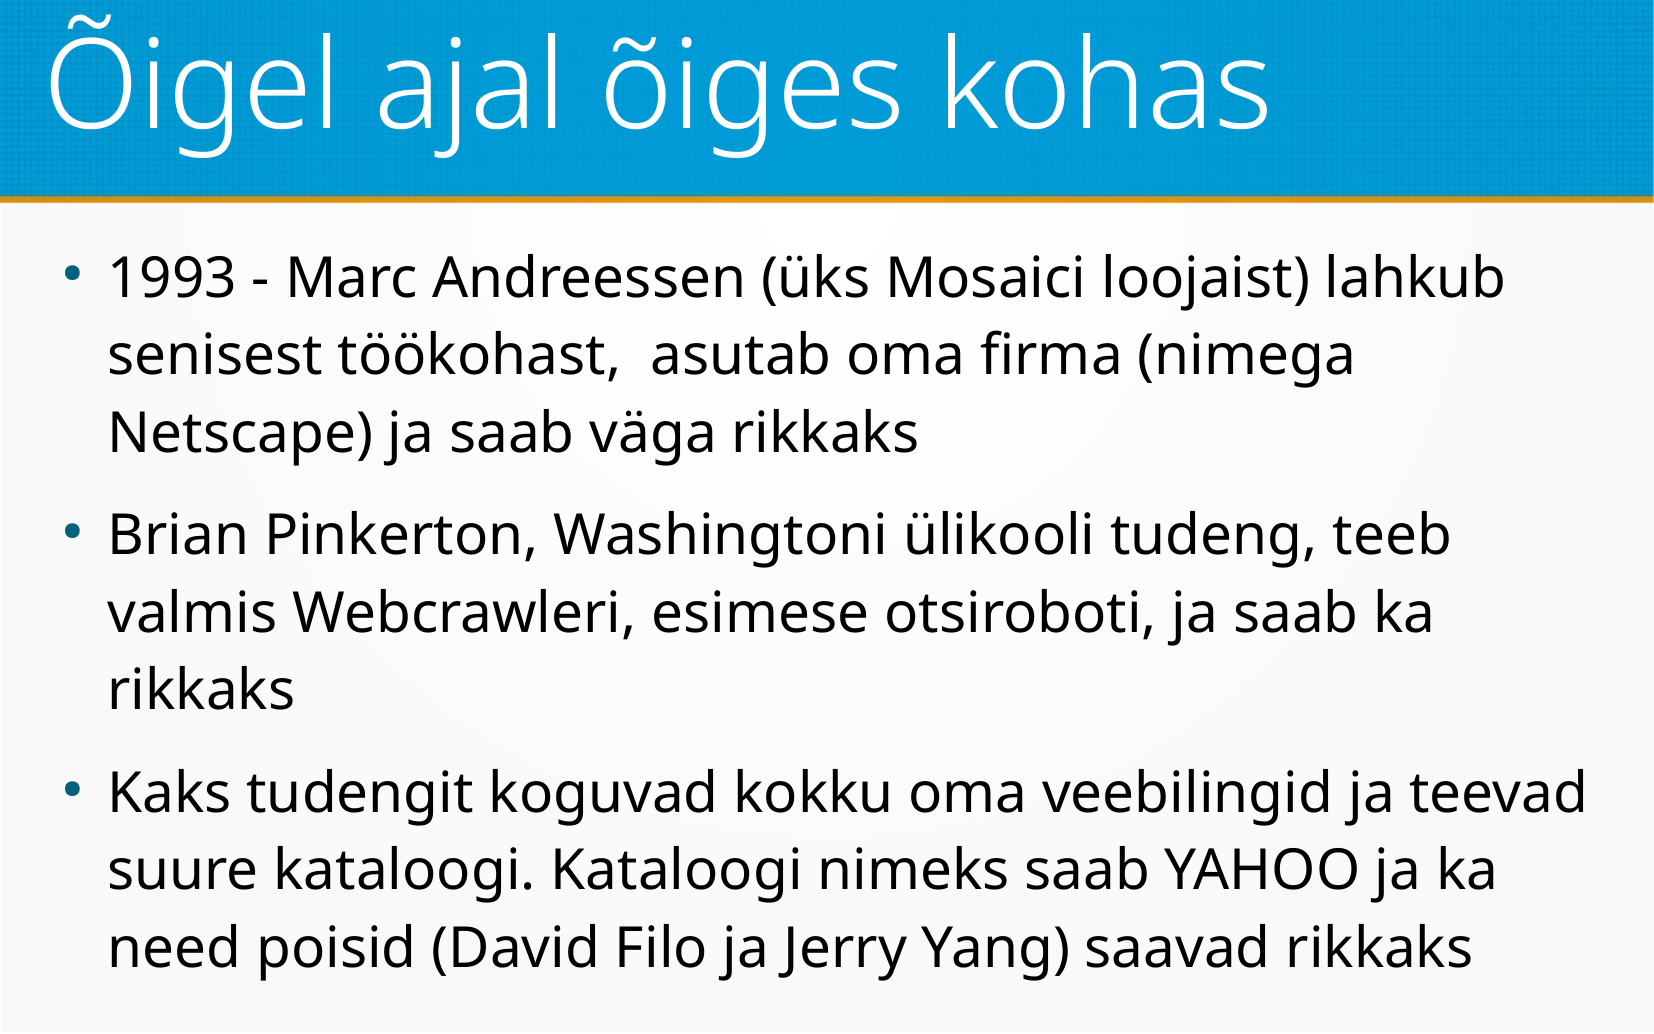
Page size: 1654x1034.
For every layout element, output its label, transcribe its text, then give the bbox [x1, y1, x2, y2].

title Õigel ajal õiges kohas [43, 0, 1619, 166]
list 1993 - Marc Andreessen (üks Mosaici loojaist) lahkub senisest töökohast, asutab oma firma (nimega Netscape) ja saab väga rikkaks Brian Pinkerton, Washingtoni ülikooli tudeng, teeb valmis Webcrawleri, esimese otsiroboti, ja saab ka rikkaks Kaks tudengit koguvad kokku oma veebilingid ja teevad suure kataloogi. Kataloogi nimeks saab YAHOO ja ka need poisid (David Filo ja Jerry Yang) saavad rikkaks [47, 236, 1607, 1002]
picture [0, 195, 1654, 1034]
